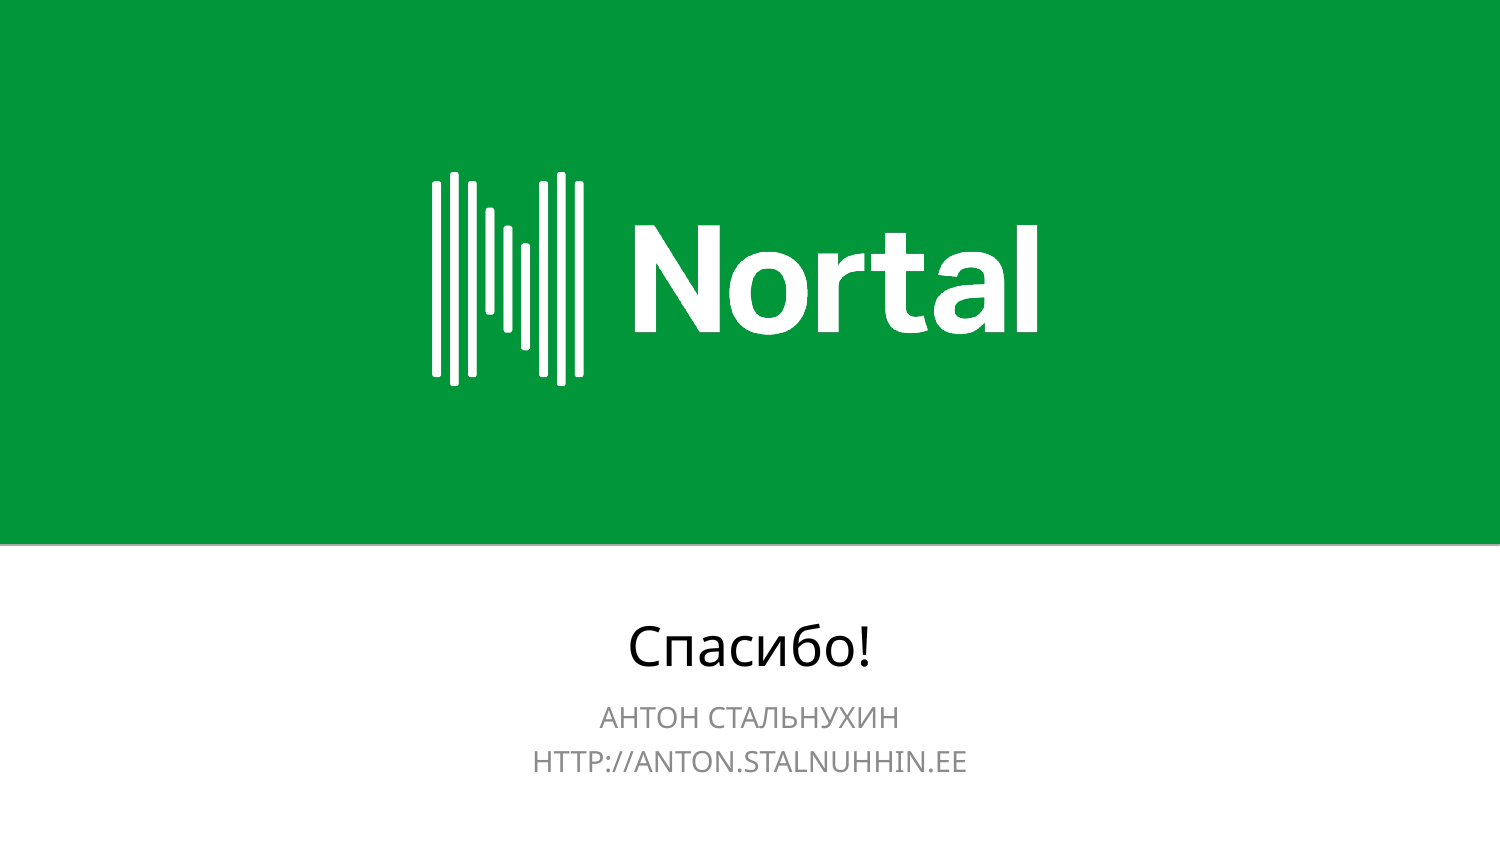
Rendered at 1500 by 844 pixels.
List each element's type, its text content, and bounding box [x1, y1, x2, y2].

subtitle Антон Стальнухин http://anton.stalnuhhin.ee [112, 692, 1388, 815]
title Спасибо! [112, 598, 1388, 691]
